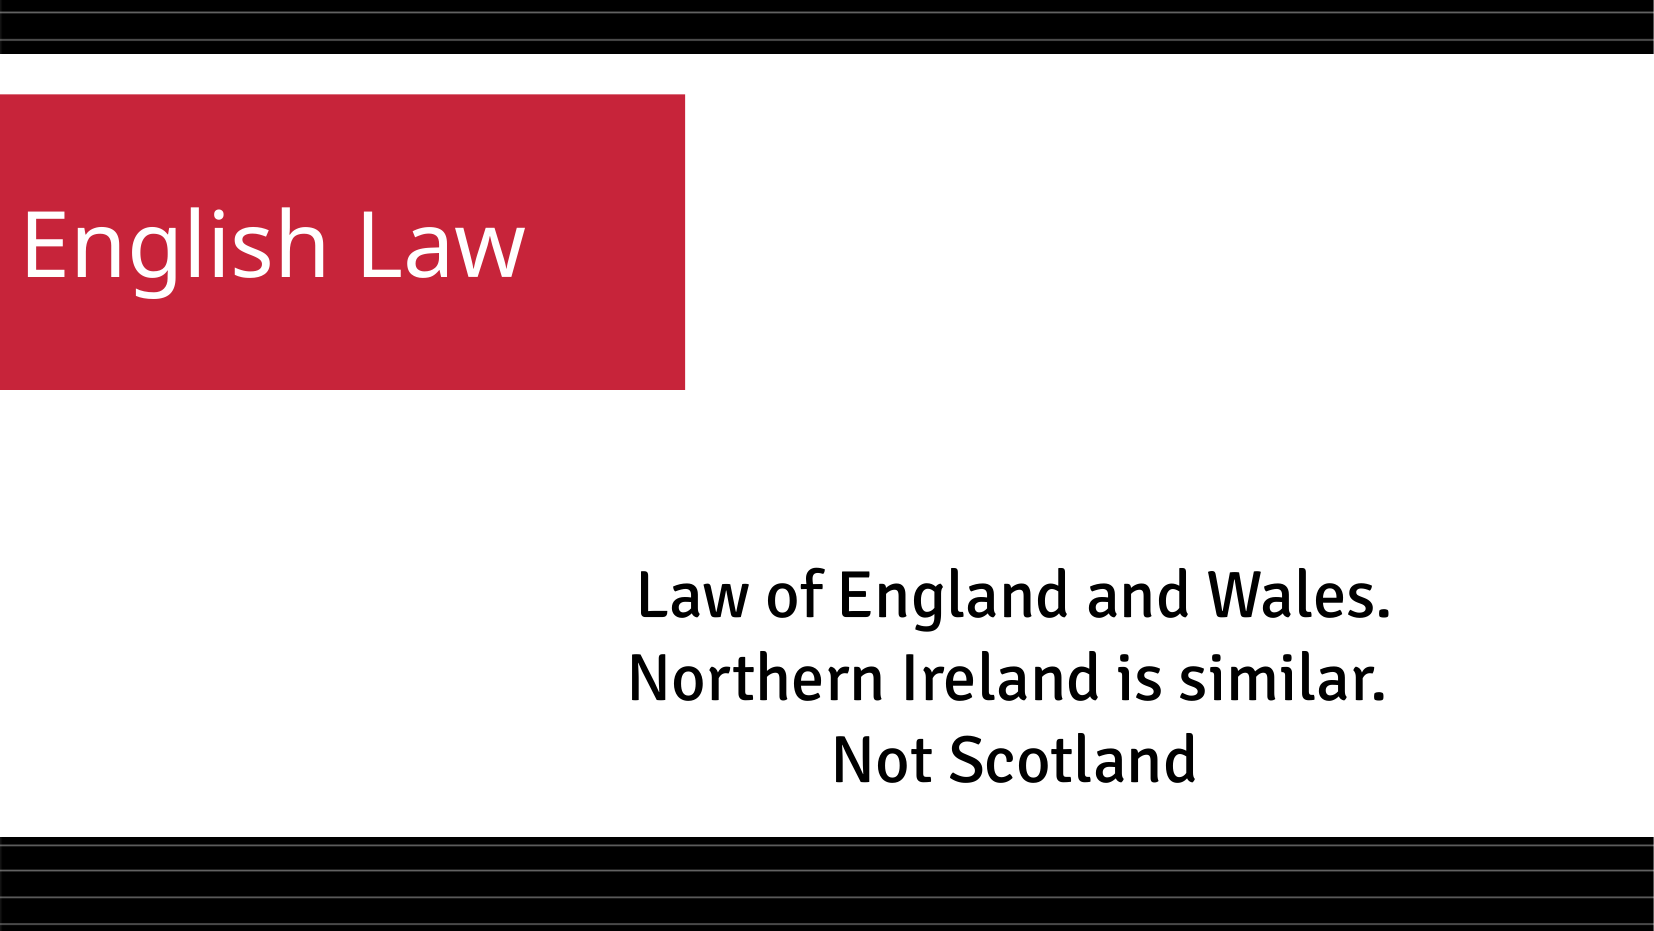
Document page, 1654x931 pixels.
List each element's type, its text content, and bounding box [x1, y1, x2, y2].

subtitle Law of England and Wales. Northern Ireland is similar. Not Scotland [625, 555, 1489, 824]
picture [0, 837, 1654, 931]
picture [0, 0, 1654, 54]
title English Law [0, 94, 686, 390]
